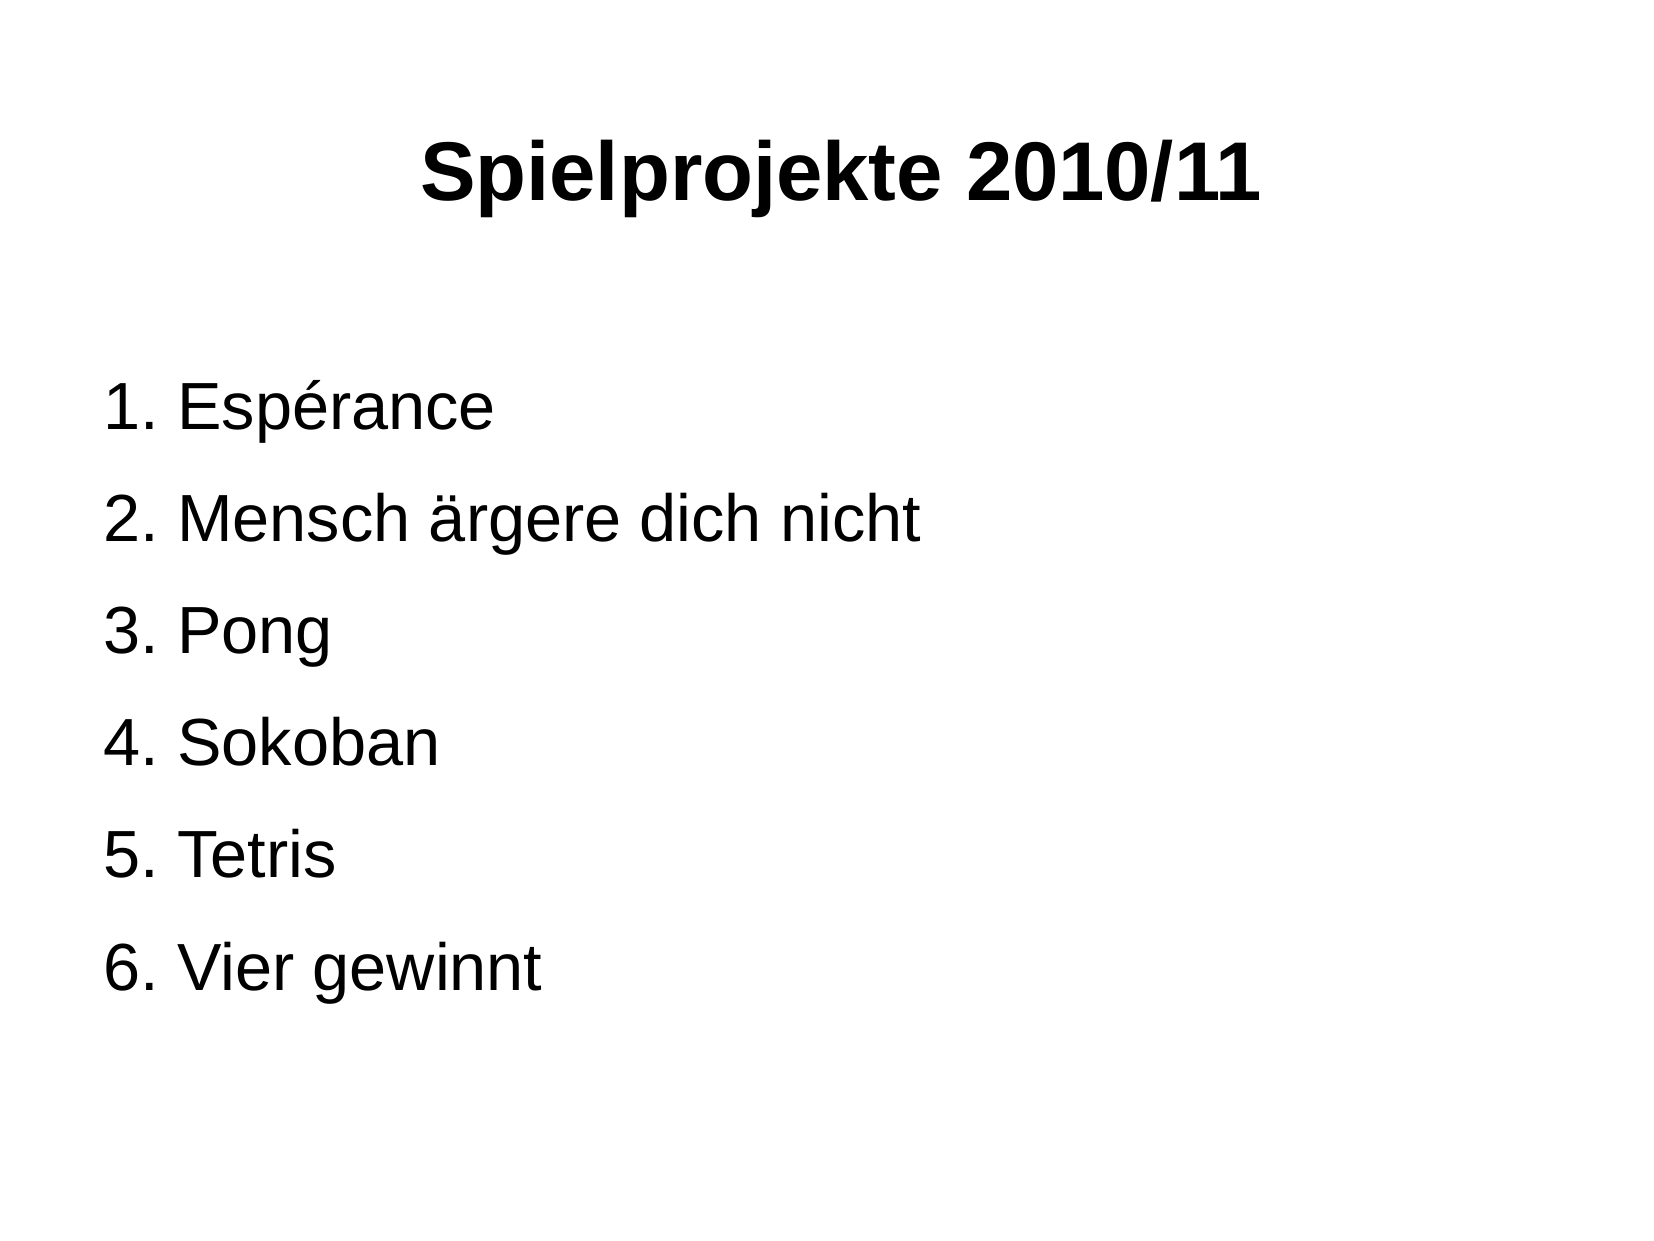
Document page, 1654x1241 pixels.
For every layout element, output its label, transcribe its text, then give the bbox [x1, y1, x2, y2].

text_box Espérance Mensch ärgere dich nicht Pong Sokoban Tetris Vier gewinnt [88, 324, 1595, 975]
text_box Spielprojekte 2010/11 [88, 118, 1595, 226]
